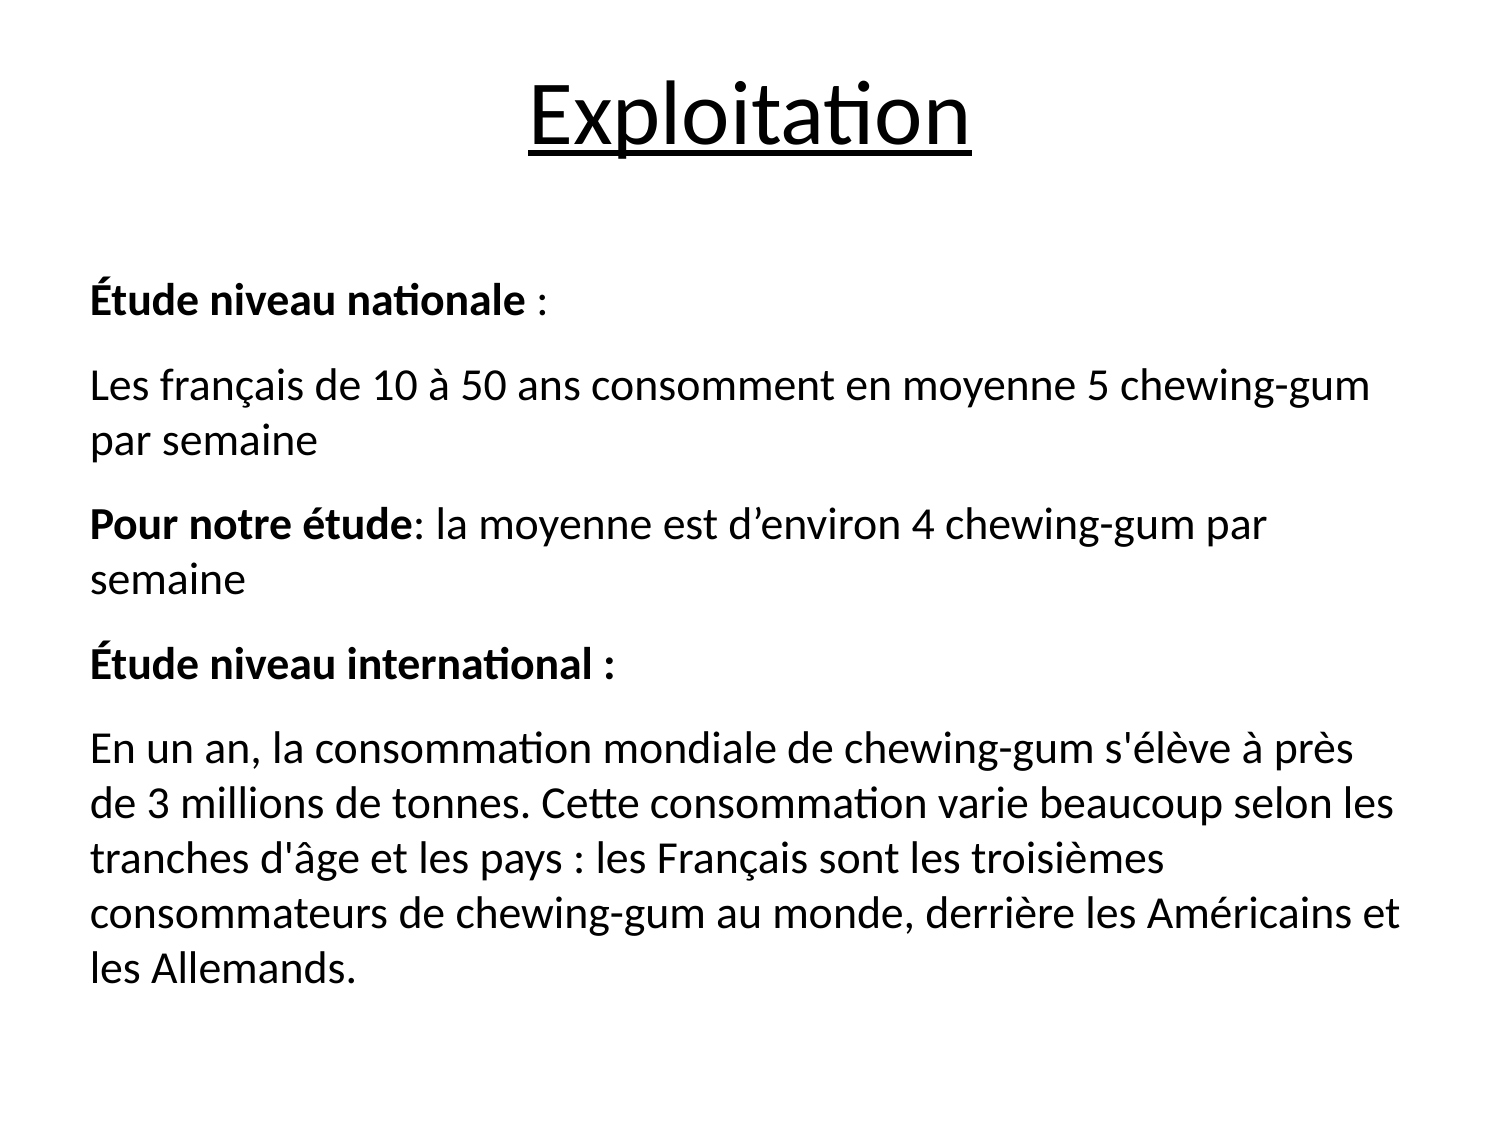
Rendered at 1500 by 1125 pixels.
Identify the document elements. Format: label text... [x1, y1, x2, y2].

list Étude niveau nationale : Les français de 10 à 50 ans consomment en moyenne 5 chewing-gum par semaine Pour notre étude: la moyenne est d’environ 4 chewing-gum par semaine Étude niveau international : En un an, la consommation mondiale de chewing-gum s'élève à près de 3 millions de tonnes. Cette consommation varie beaucoup selon les tranches d'âge et les pays : les Français sont les troisièmes consommateurs de chewing-gum au monde, derrière les Américains et les Allemands. [75, 262, 1425, 1063]
title Exploitation [75, 45, 1425, 233]
